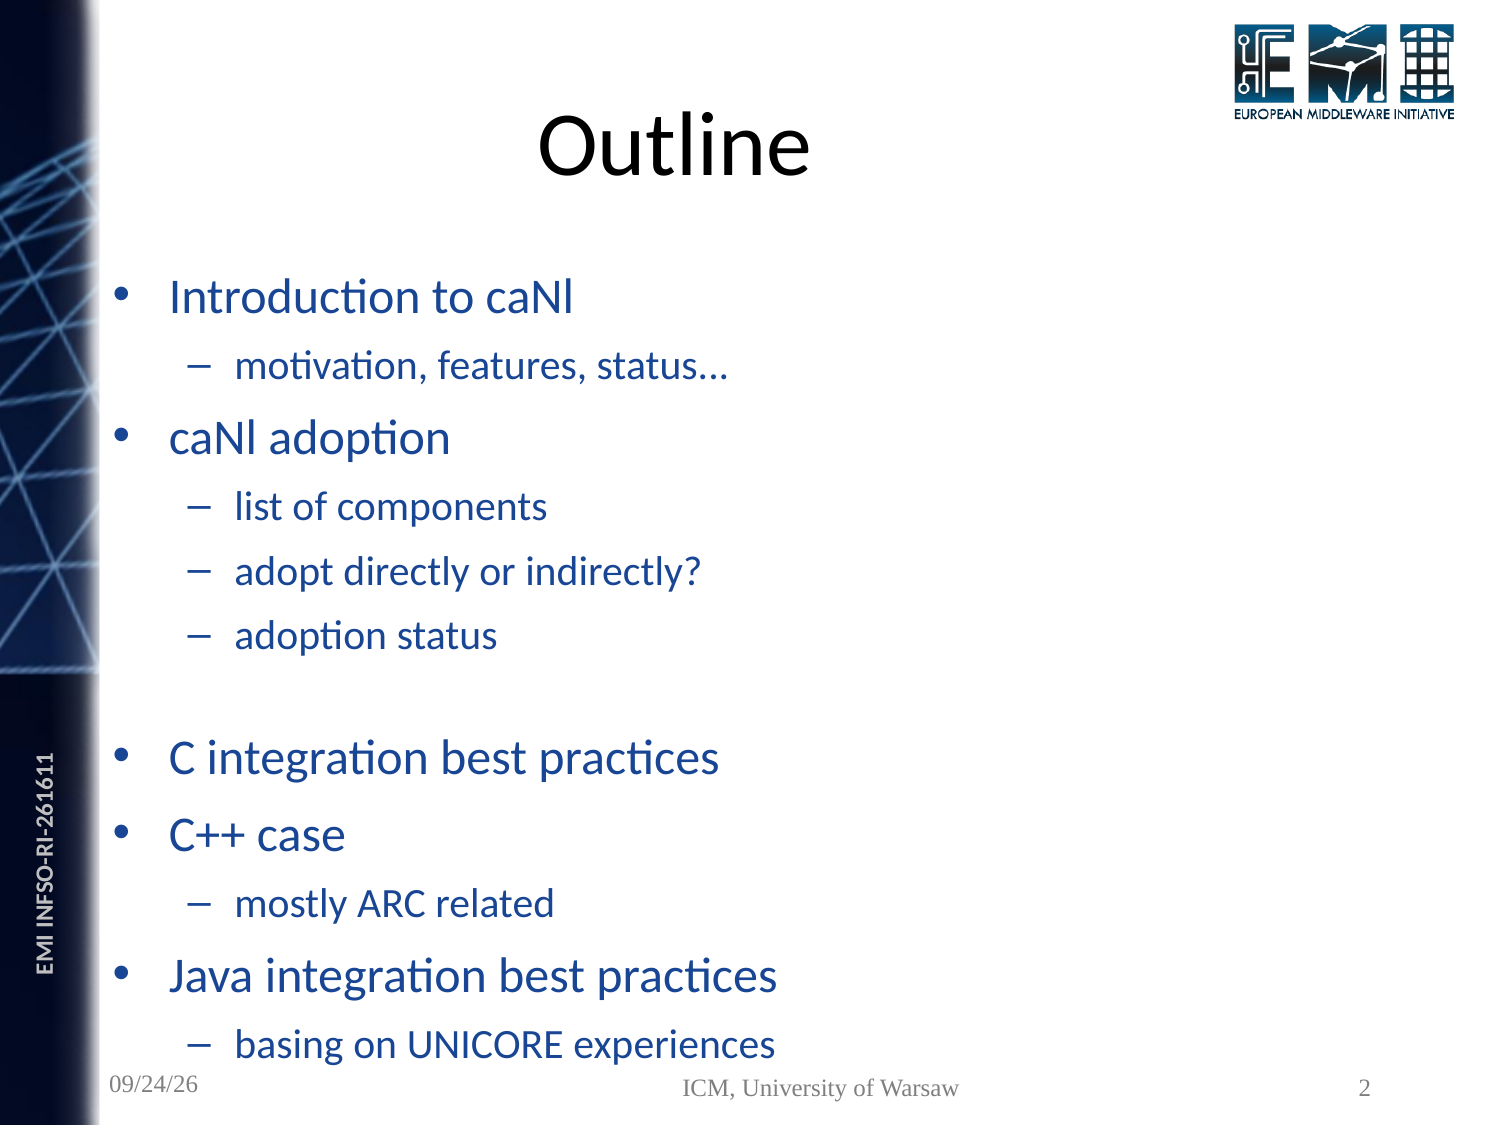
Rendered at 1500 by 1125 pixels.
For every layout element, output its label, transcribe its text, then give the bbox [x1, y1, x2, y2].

picture [1185, 8, 1500, 140]
picture [0, 0, 111, 1125]
list Introduction to caNl motivation, features, status... caNl adoption list of components adopt directly or indirectly? adoption status C integration best practices C++ case mostly ARC related Java integration best practices basing on UNICORE experiences [112, 263, 1425, 1068]
title Outline [112, 44, 1238, 233]
